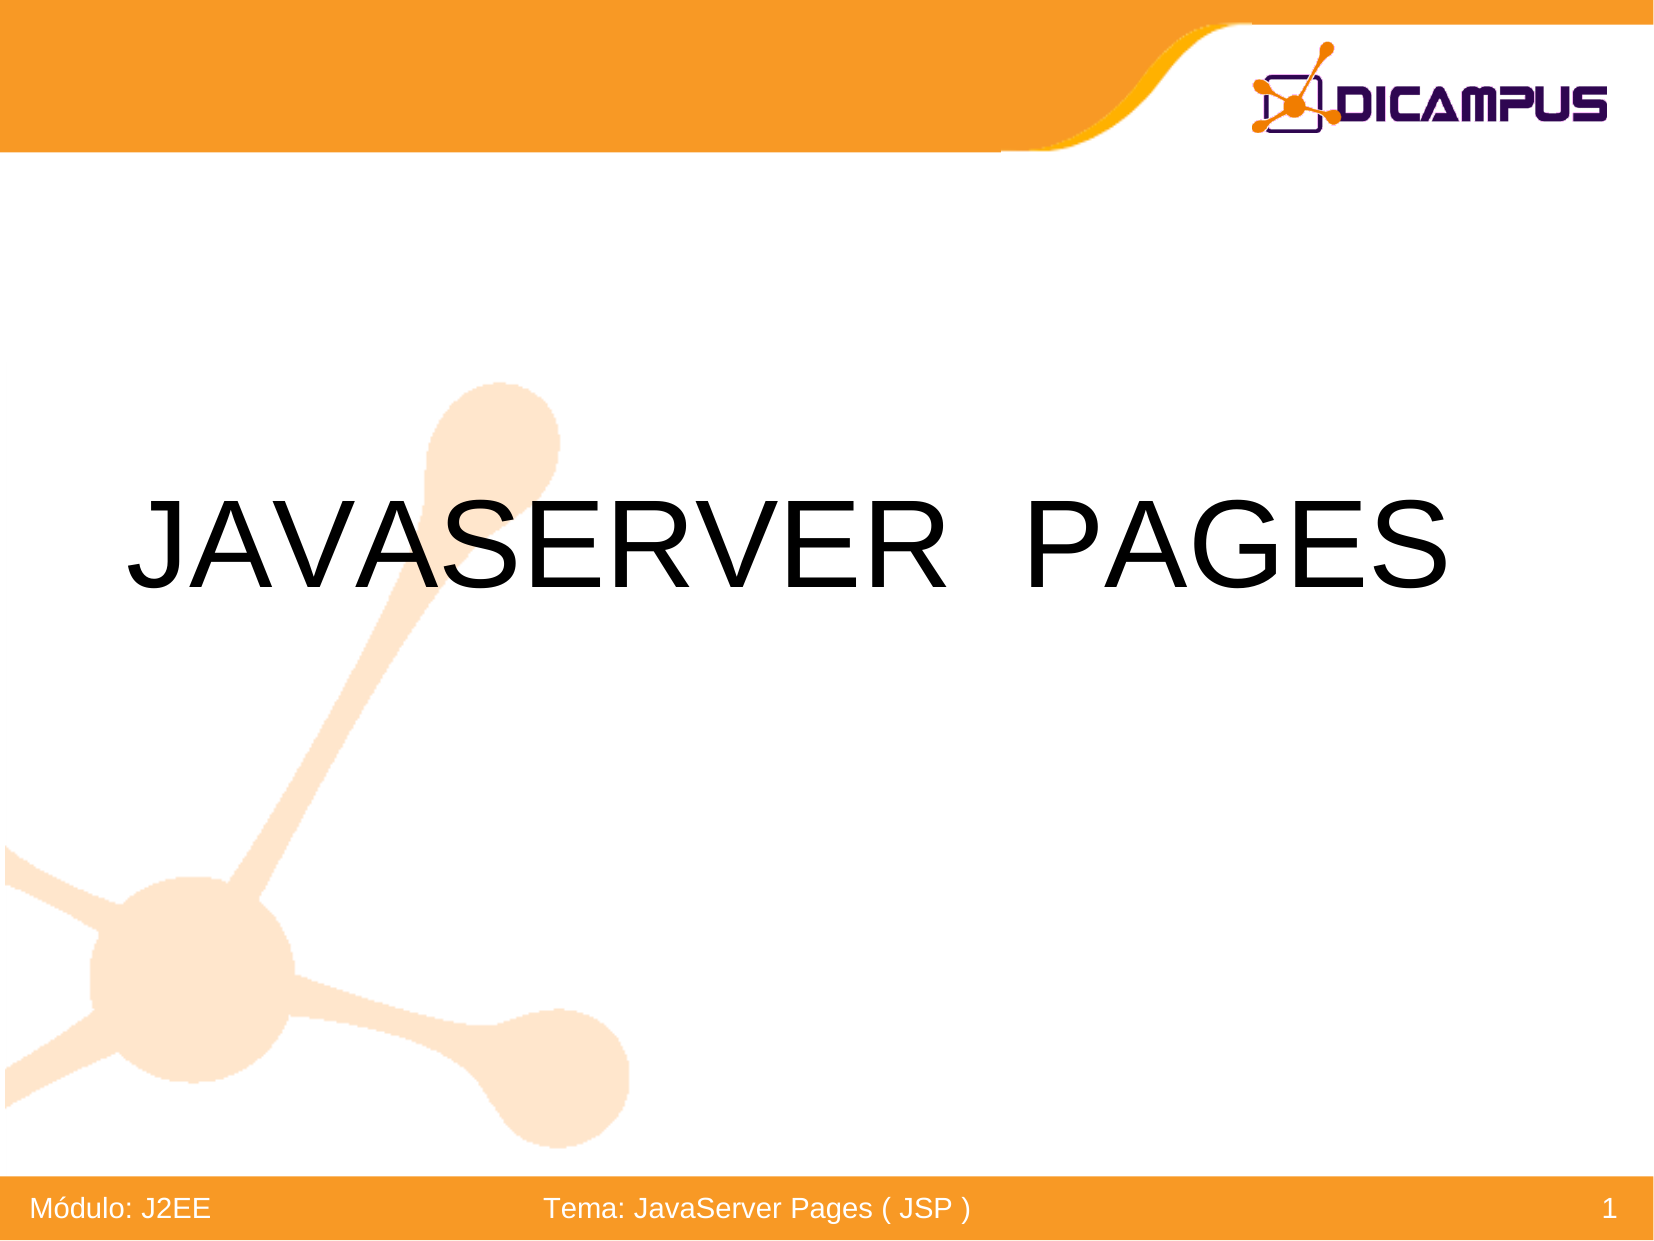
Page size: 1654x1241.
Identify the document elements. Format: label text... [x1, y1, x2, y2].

text_box Módulo: J2EE [29, 1192, 473, 1225]
text_box Tema: JavaServer Pages ( JSP ) [543, 1192, 1447, 1225]
text_box <number> [1469, 1185, 1633, 1233]
text_box [0, 0, 1654, 153]
text_box JAVASERVER PAGES [112, 471, 1560, 662]
picture [1001, 4, 1607, 173]
picture [5, 362, 663, 1176]
text_box [0, 1176, 1654, 1241]
